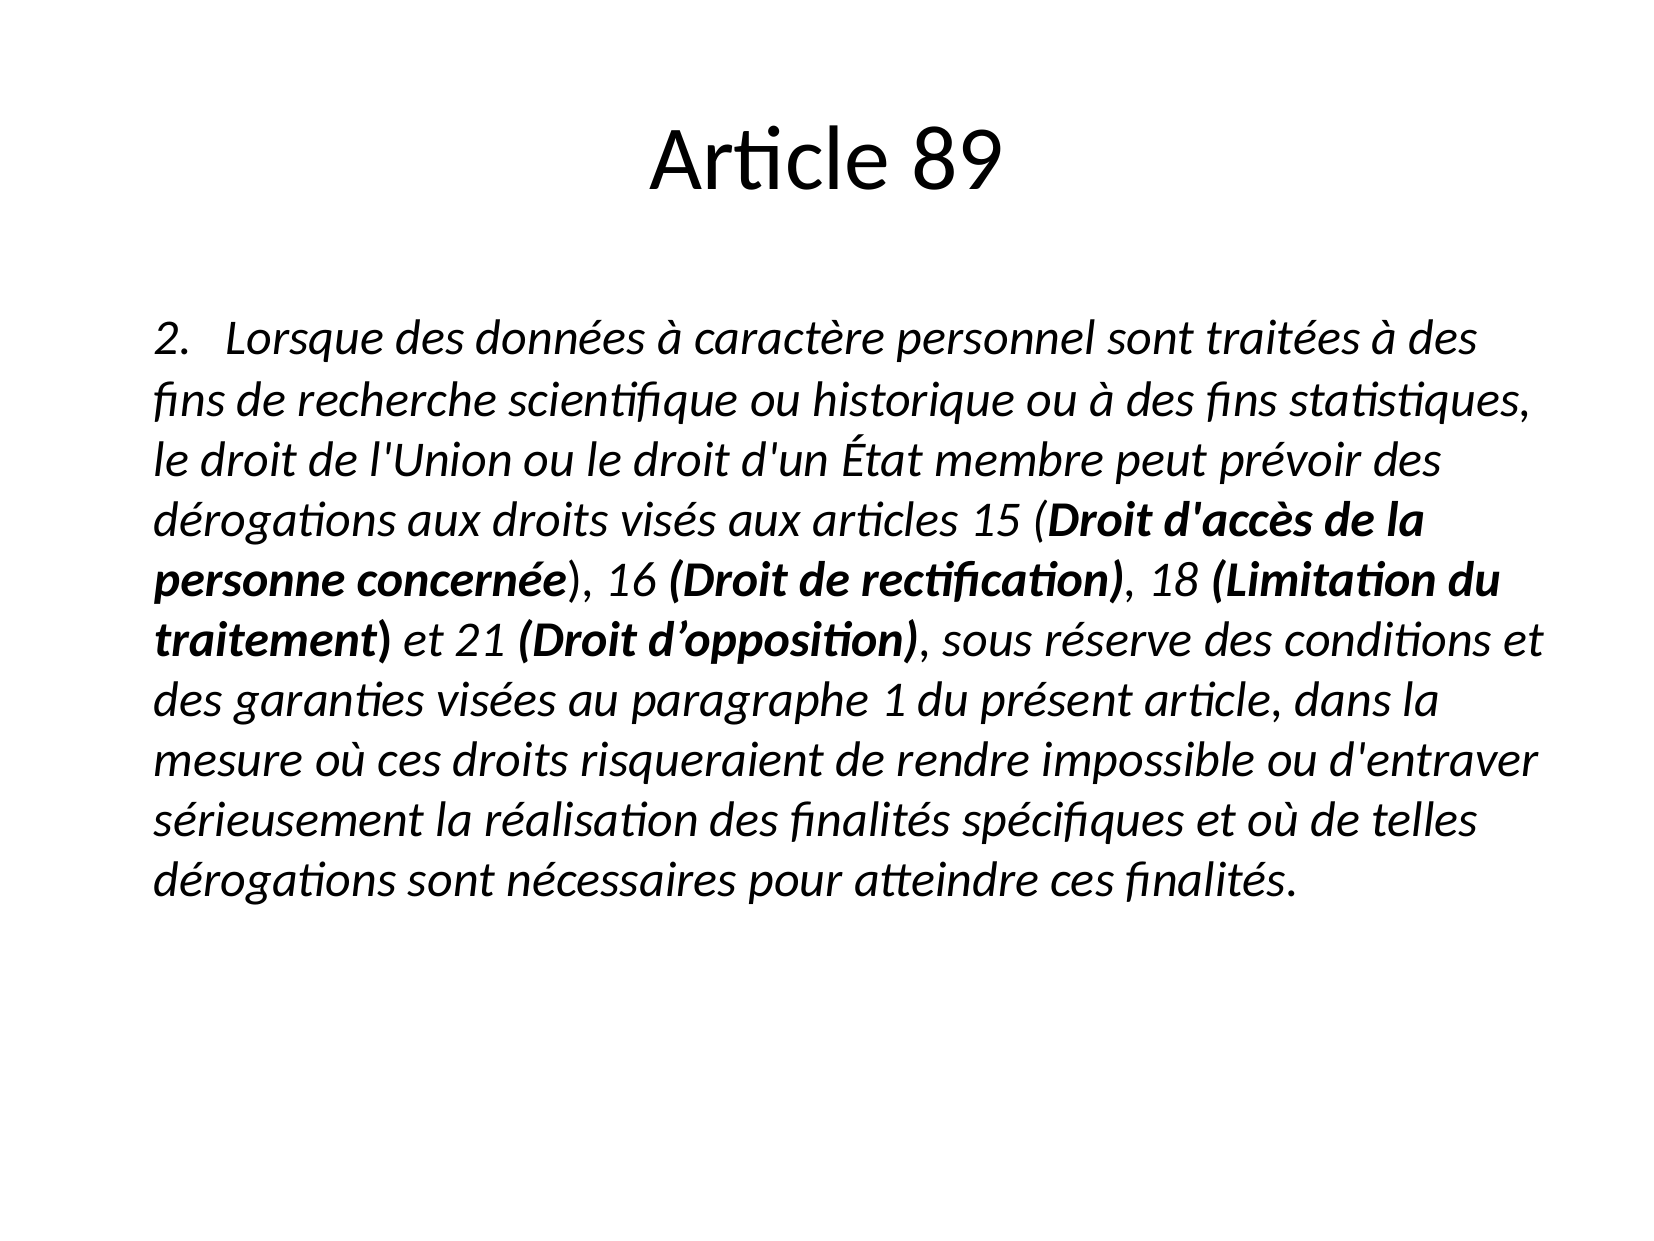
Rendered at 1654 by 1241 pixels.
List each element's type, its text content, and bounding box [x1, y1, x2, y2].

text_box 2. Lorsque des données à caractère personnel sont traitées à des fins de recherche scientifique ou historique ou à des fins statistiques, le droit de l'Union ou le droit d'un État membre peut prévoir des dérogations aux droits visés aux articles 15 (Droit d'accès de la personne concernée), 16 (Droit de rectification), 18 (Limitation du traitement) et 21 (Droit d’opposition), sous réserve des conditions et des garanties visées au paragraphe 1 du présent article, dans la mesure où ces droits risqueraient de rendre impossible ou d'entraver sérieusement la réalisation des finalités spécifiques et où de telles dérogations sont nécessaires pour atteindre ces finalités. [82, 289, 1571, 1108]
text_box Article 89 [82, 49, 1571, 257]
